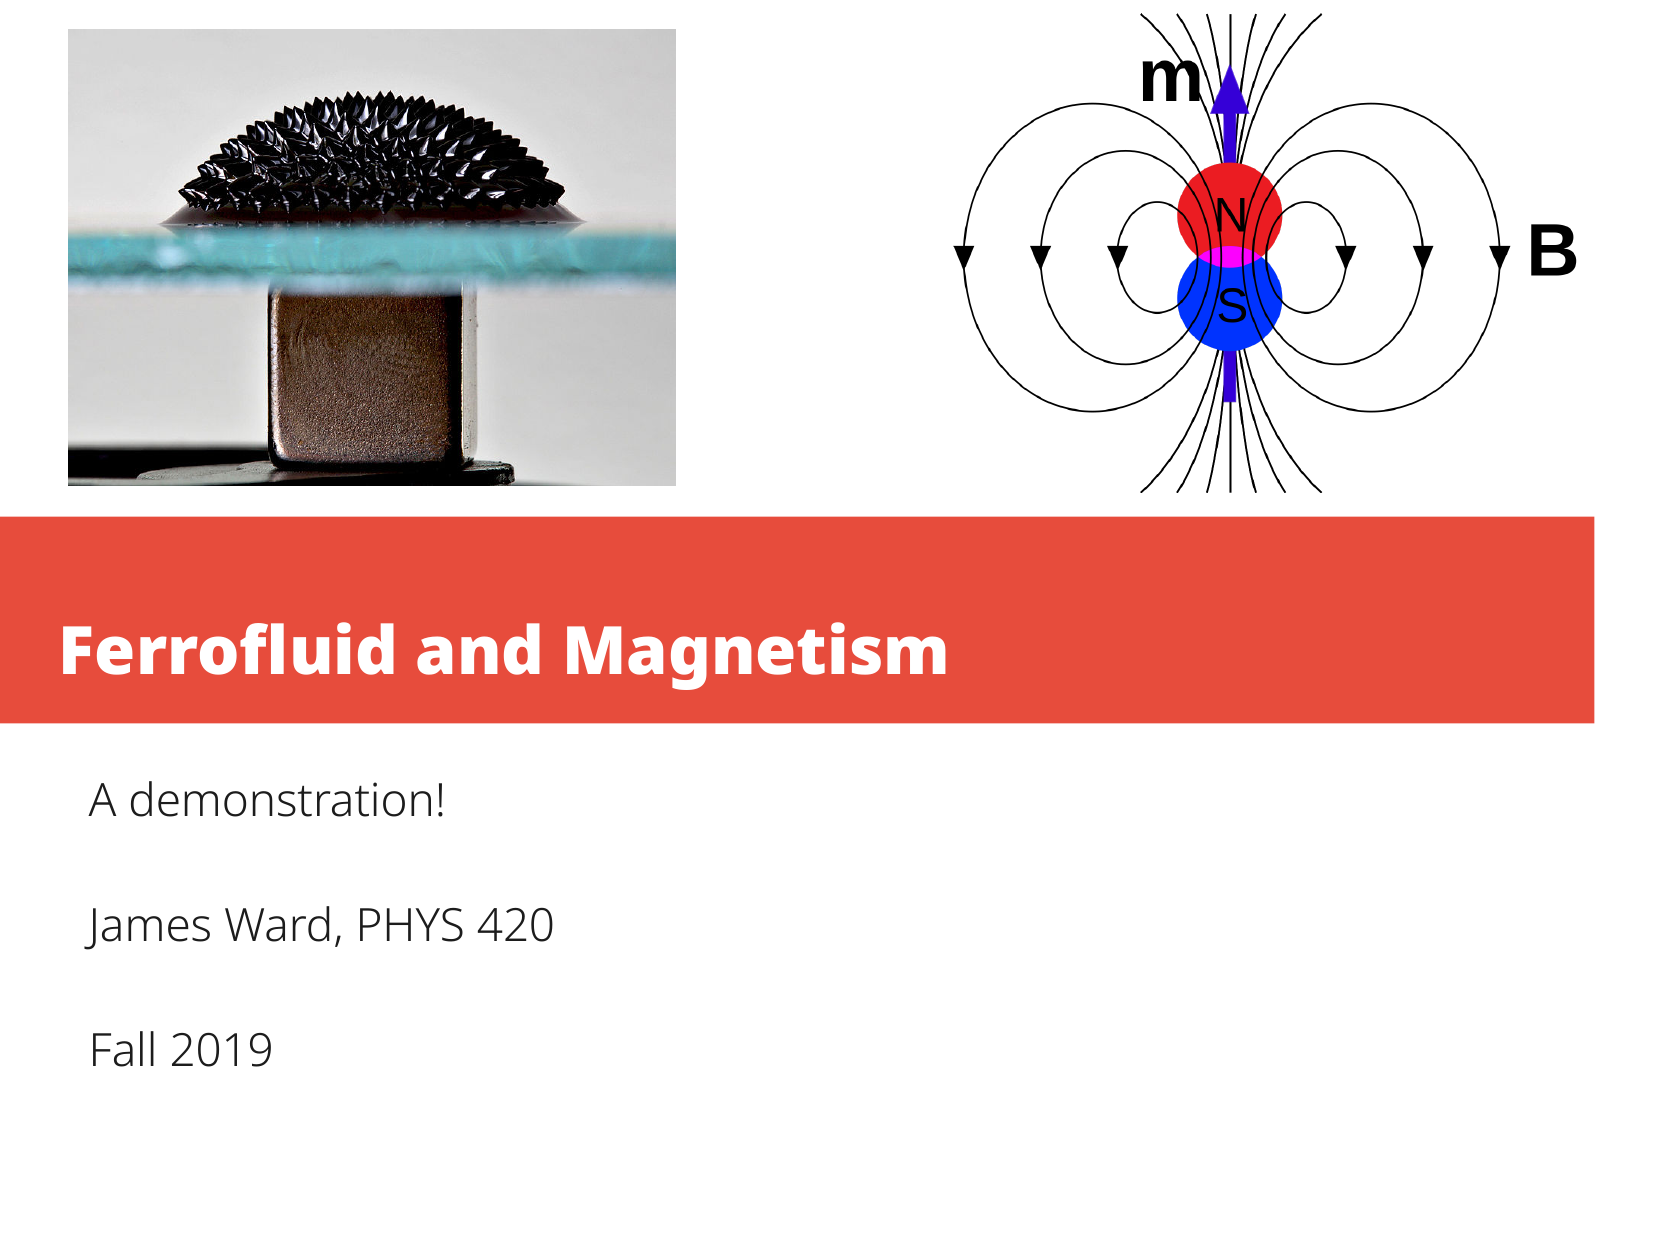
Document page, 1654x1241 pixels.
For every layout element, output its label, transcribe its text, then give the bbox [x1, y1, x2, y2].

subtitle A demonstration! James Ward, PHYS 420 Fall 2019 [88, 767, 1595, 1182]
picture [68, 29, 676, 486]
title Ferrofluid and Magnetism [59, 546, 1595, 694]
picture [953, 13, 1579, 493]
